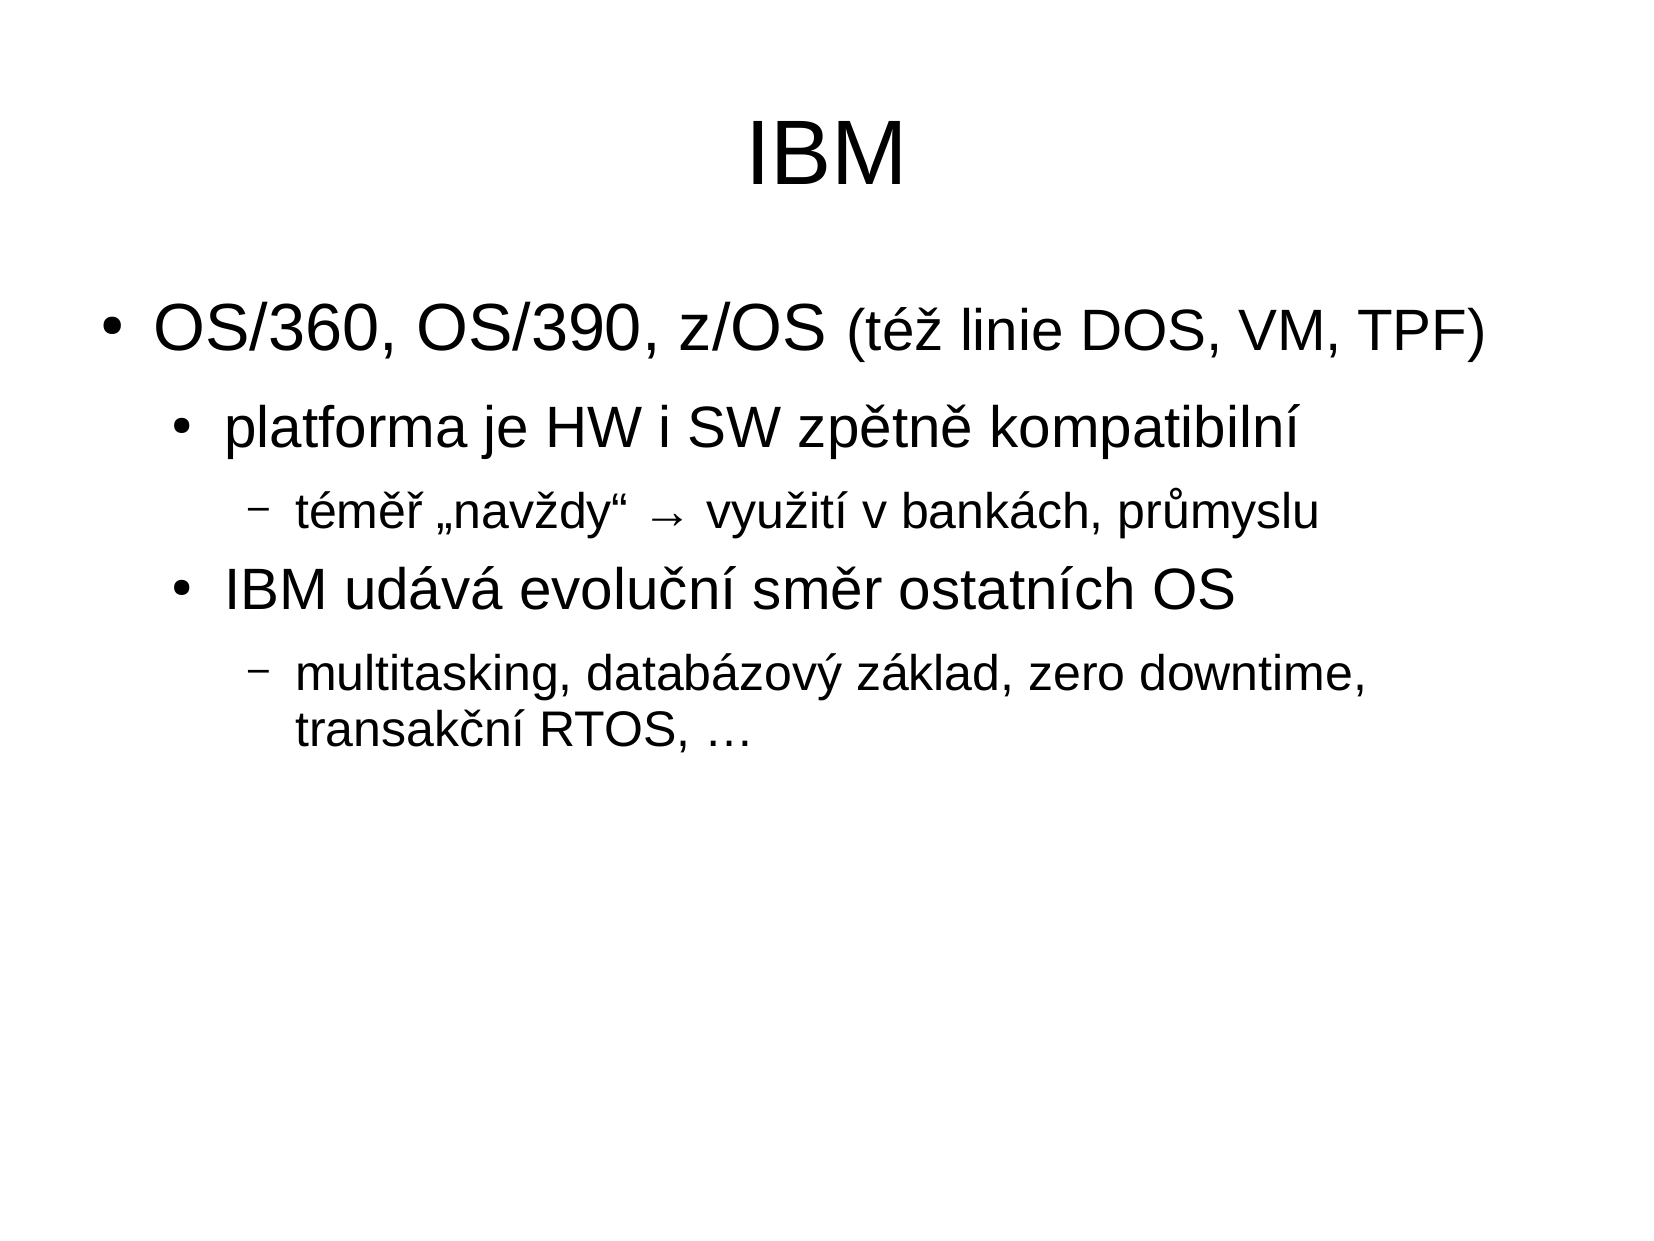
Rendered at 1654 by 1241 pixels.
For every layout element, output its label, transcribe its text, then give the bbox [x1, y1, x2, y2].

list OS/360, OS/390, z/OS (též linie DOS, VM, TPF) platforma je HW i SW zpětně kompatibilní téměř „navždy“ → využití v bankách, průmyslu IBM udává evoluční směr ostatních OS multitasking, databázový základ, zero downtime, transakční RTOS, … [82, 290, 1571, 1010]
title IBM [82, 49, 1571, 257]
